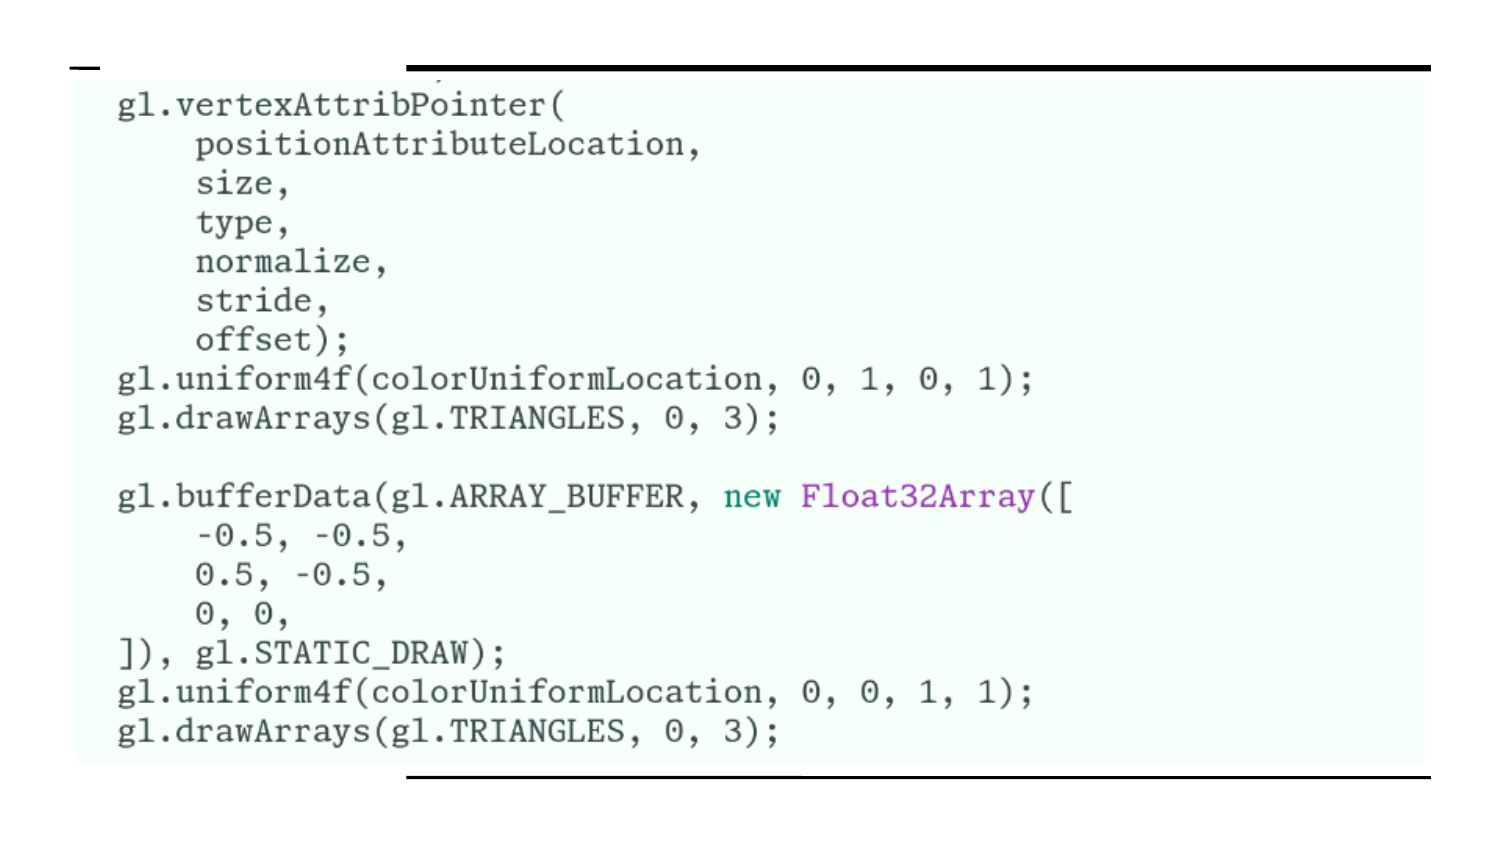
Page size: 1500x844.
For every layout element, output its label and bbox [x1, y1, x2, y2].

picture [75, 80, 1425, 764]
